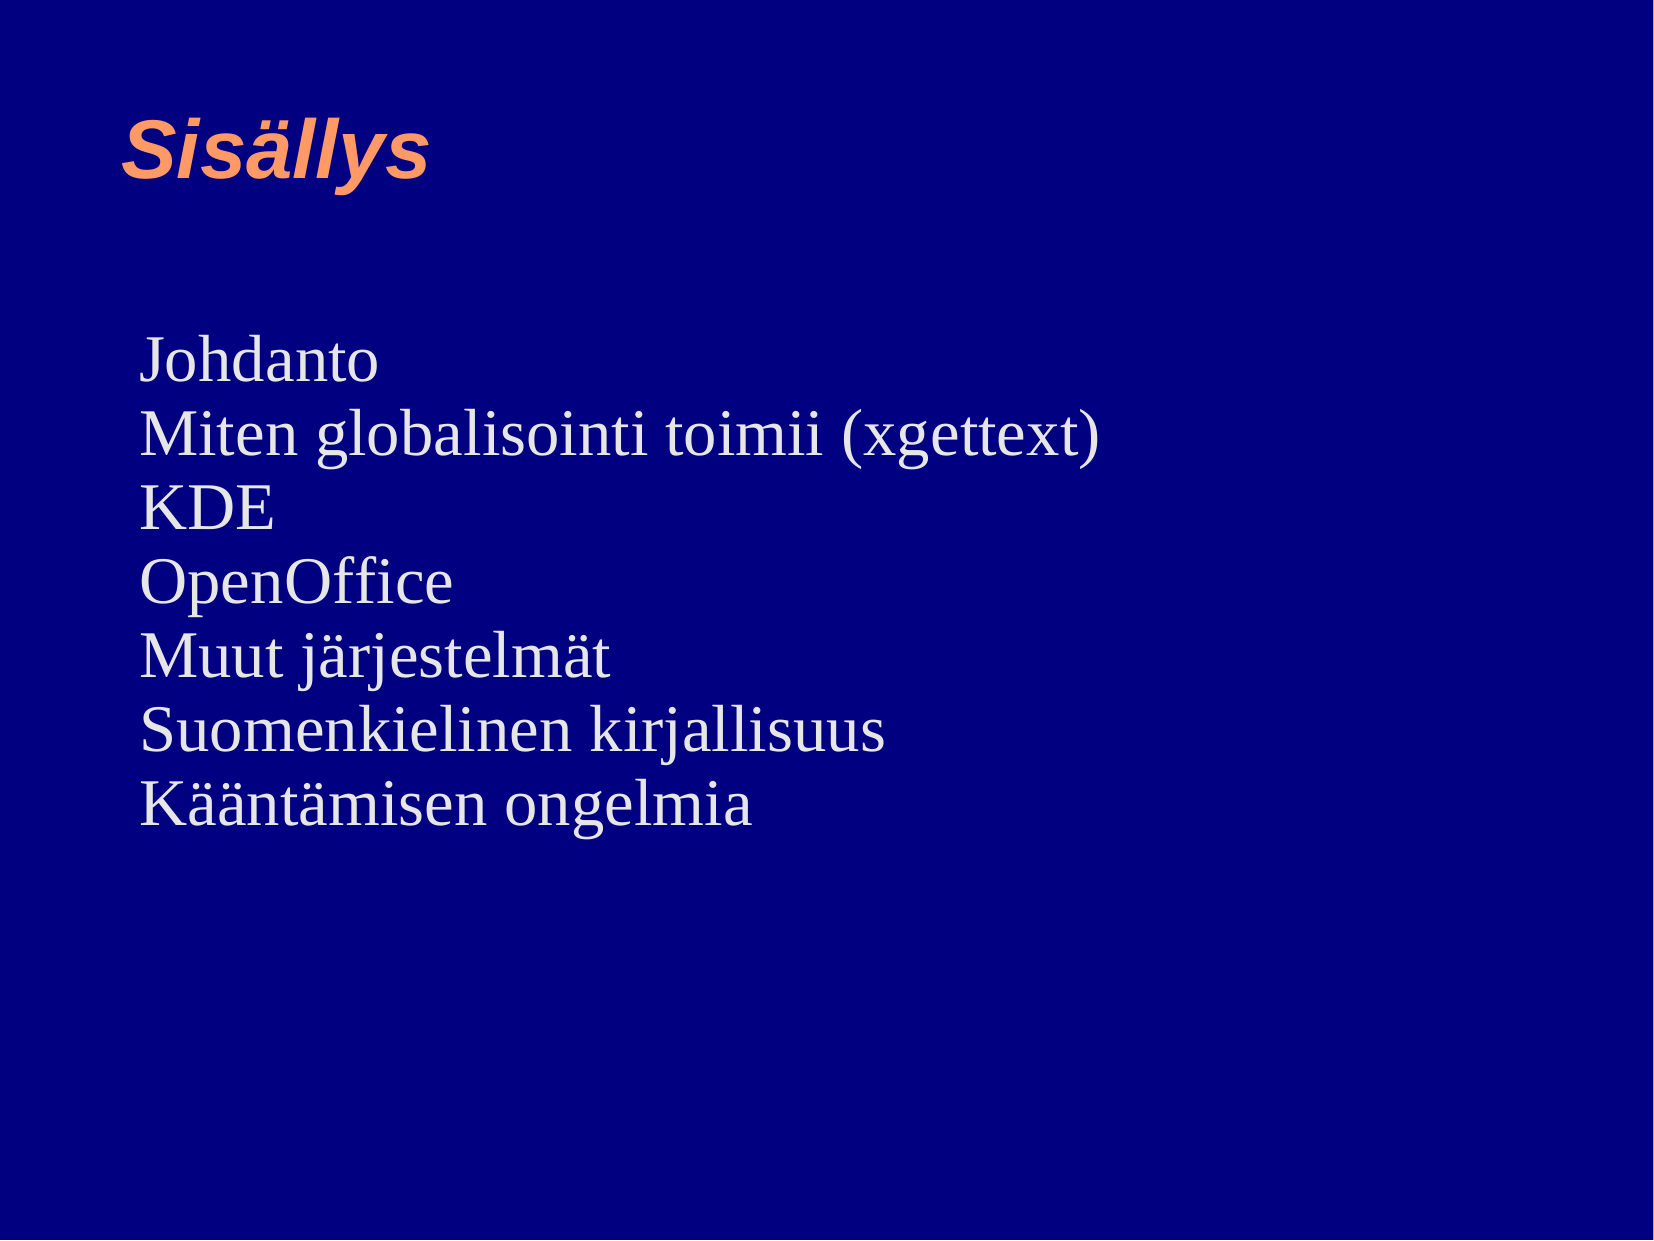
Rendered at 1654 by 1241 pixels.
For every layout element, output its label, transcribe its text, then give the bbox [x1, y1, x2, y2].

text_box [121, 501, 1536, 808]
text_box [121, 814, 1536, 1044]
list Johdanto Miten globalisointi toimii (xgettext) KDE OpenOffice Muut järjestelmät Suomenkielinen kirjallisuus Kääntämisen ongelmia [121, 322, 1561, 1132]
text_box [121, 327, 1536, 400]
text_box [121, 405, 1536, 485]
title Sisällys [121, 46, 1534, 254]
